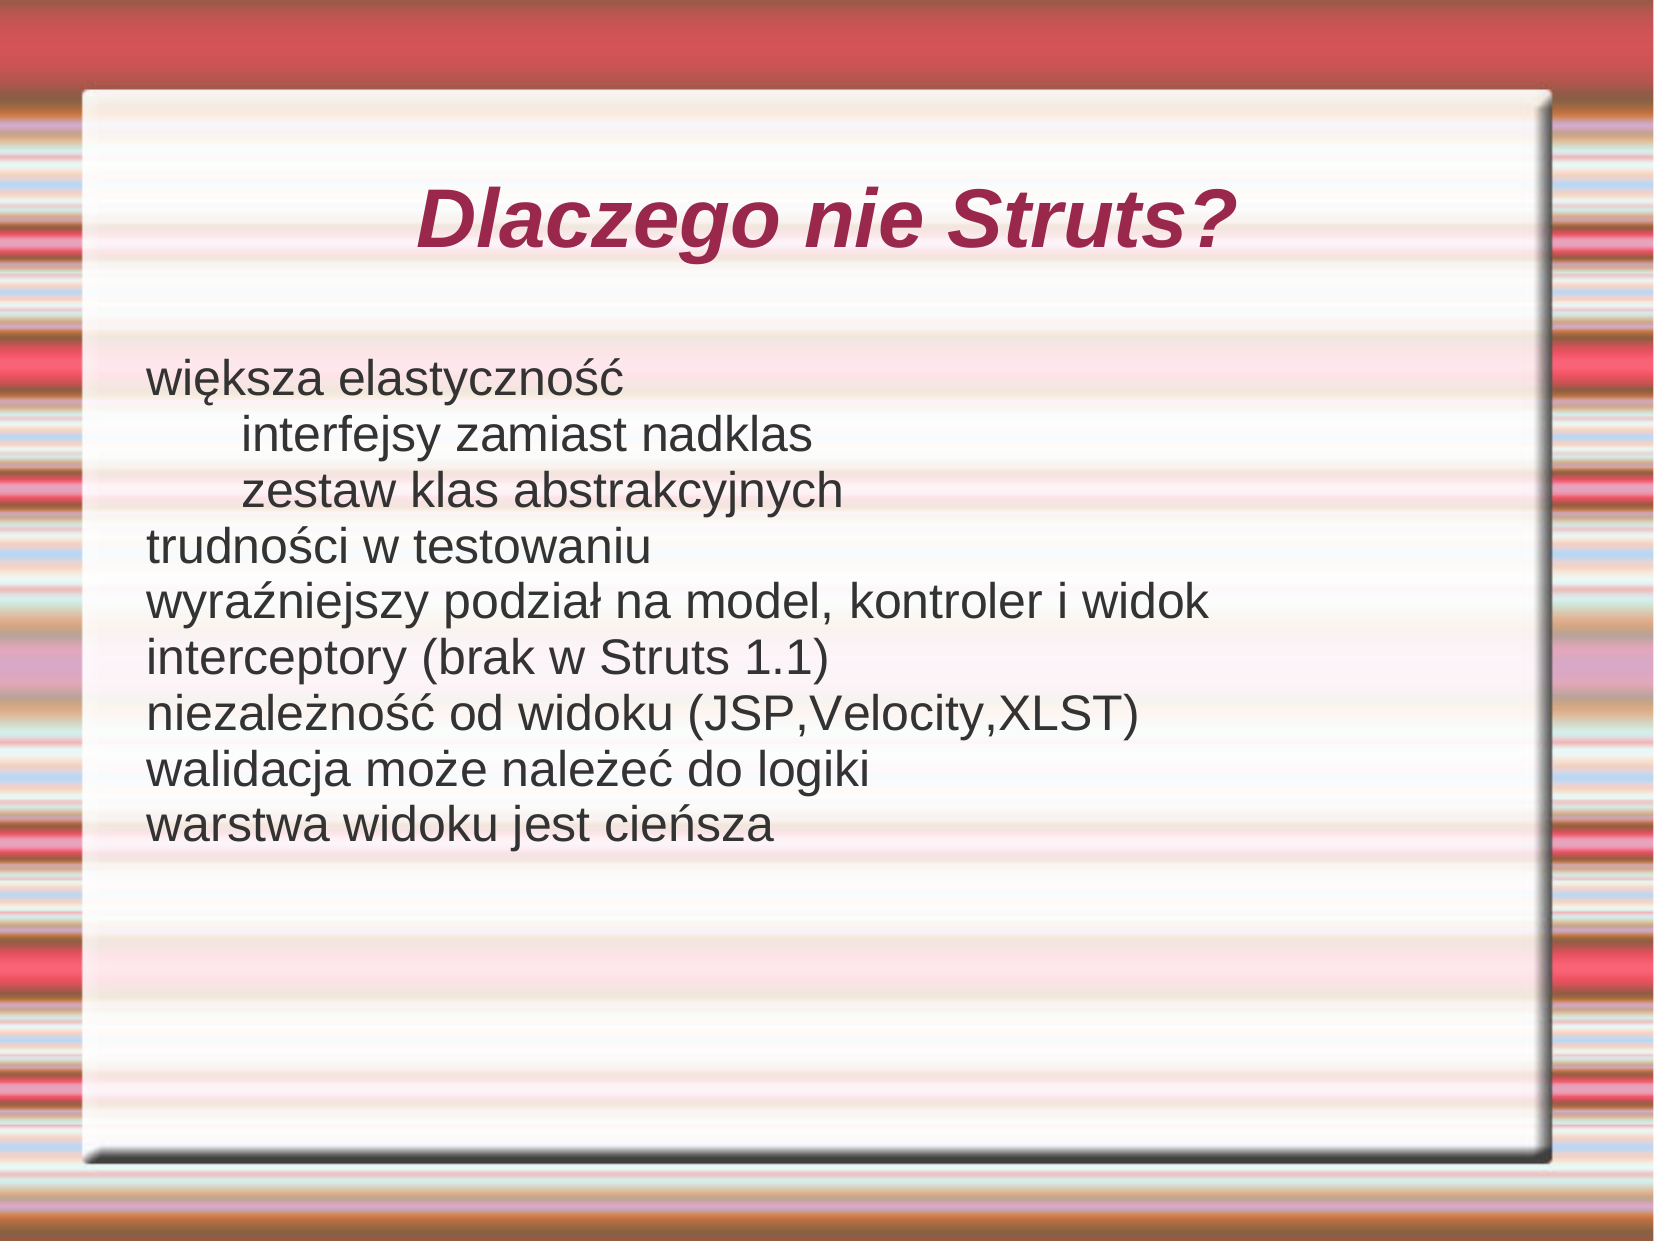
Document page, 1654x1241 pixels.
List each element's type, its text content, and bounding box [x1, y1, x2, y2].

list większa elastyczność interfejsy zamiast nadklas zestaw klas abstrakcyjnych trudności w testowaniu wyraźniejszy podział na model, kontroler i widok interceptory (brak w Struts 1.1) niezależność od widoku (JSP,Velocity,XLST) walidacja może należeć do logiki warstwa widoku jest cieńsza [134, 350, 1516, 1133]
picture [0, 0, 1654, 1241]
title Dlaczego nie Struts? [121, 114, 1534, 322]
